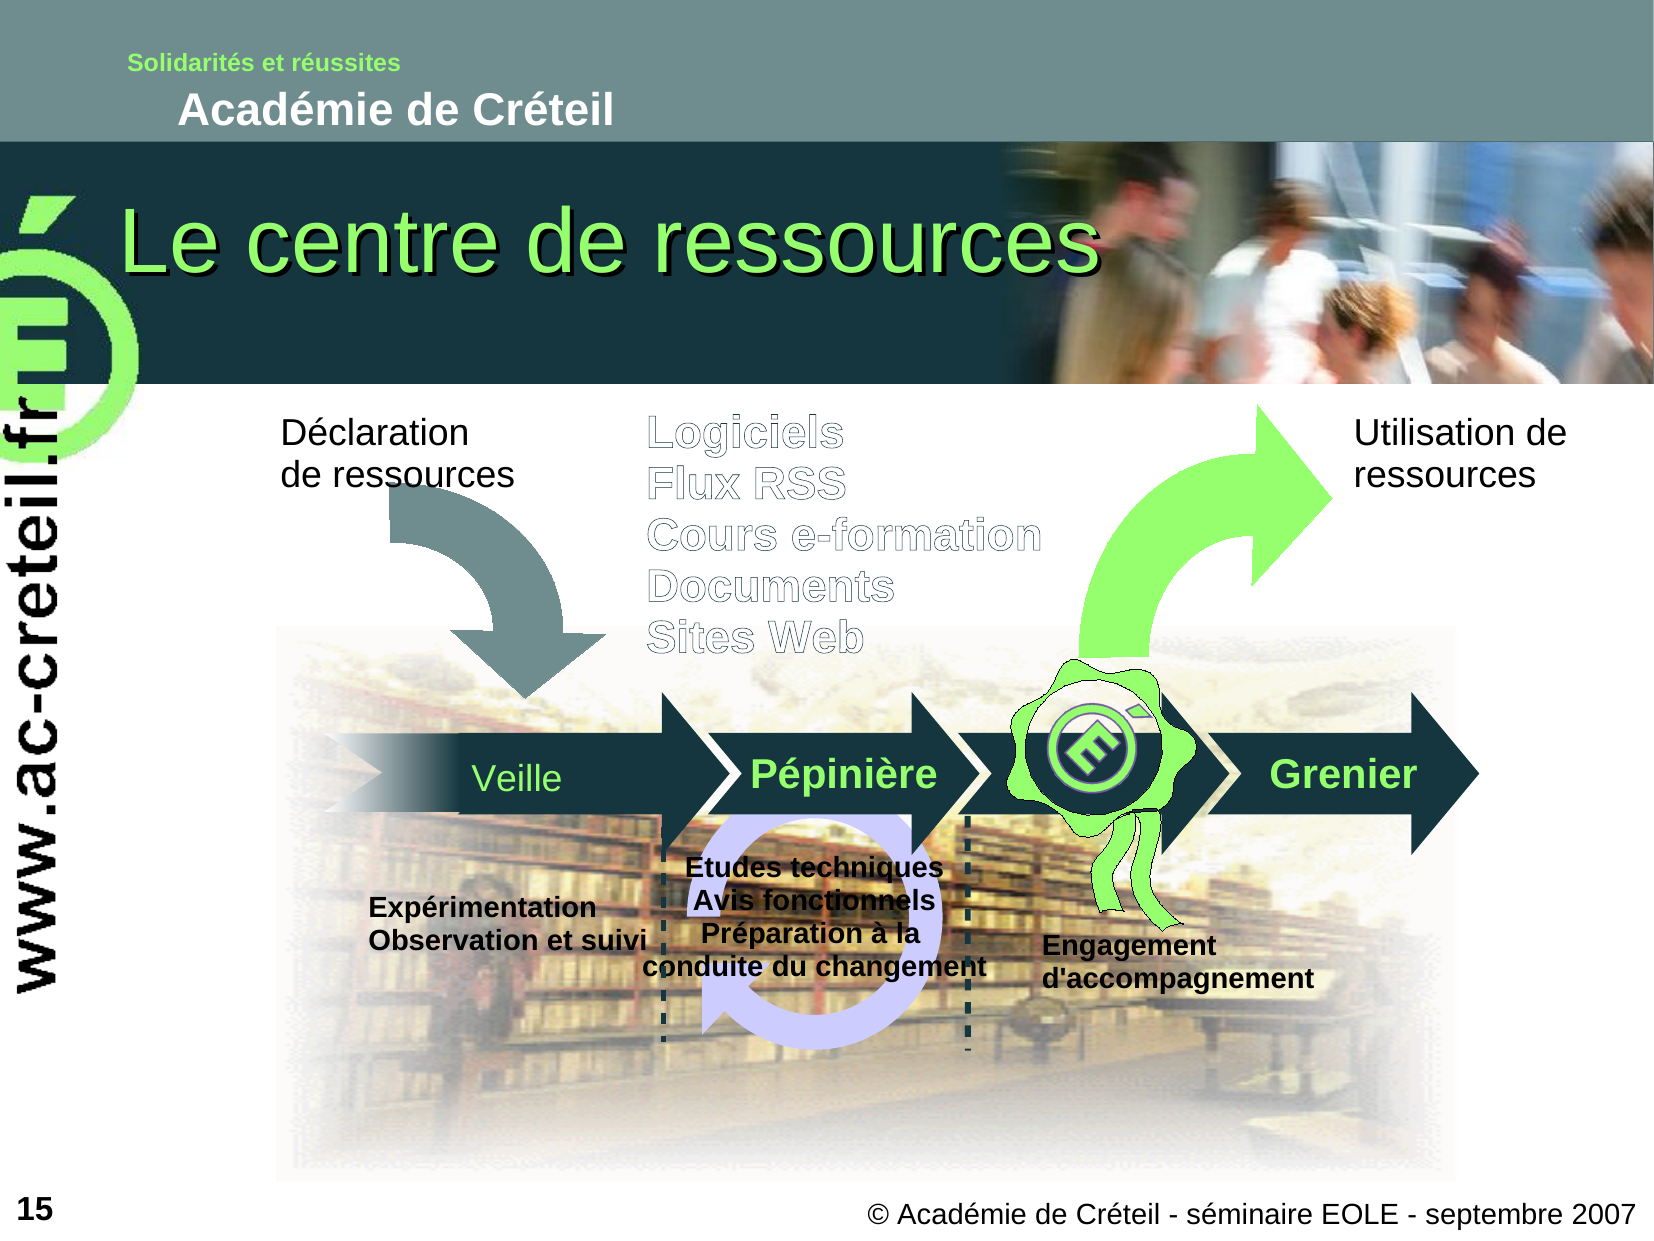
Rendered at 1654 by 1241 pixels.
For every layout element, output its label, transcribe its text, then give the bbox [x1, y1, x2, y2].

text_box Expérimentation Observation et suivi [353, 883, 743, 966]
text_box [1200, 404, 1333, 586]
text_box Déclaration de ressources [265, 404, 534, 504]
text_box [113, 239, 118, 311]
text_box Logiciels Flux RSS Cours e-formation Documents Sites Web [631, 398, 1200, 675]
text_box Pépinière [707, 692, 980, 856]
picture [1001, 142, 1653, 384]
text_box [389, 504, 606, 699]
picture [0, 190, 144, 999]
text_box Utilisation de ressources [1338, 404, 1608, 504]
text_box Engagement d'accompagnement [1027, 921, 1416, 1004]
text_box [781, 414, 795, 486]
text_box Le centre de ressources [118, 177, 1506, 305]
text_box Grenier [1207, 692, 1480, 856]
text_box Veille [456, 749, 620, 807]
picture [1028, 680, 1161, 812]
text_box [324, 692, 730, 850]
text_box [957, 675, 1230, 921]
text_box Etudes techniques Avis fonctionnels Préparation à la conduite du changement [691, 815, 943, 1050]
picture [276, 626, 1469, 1187]
